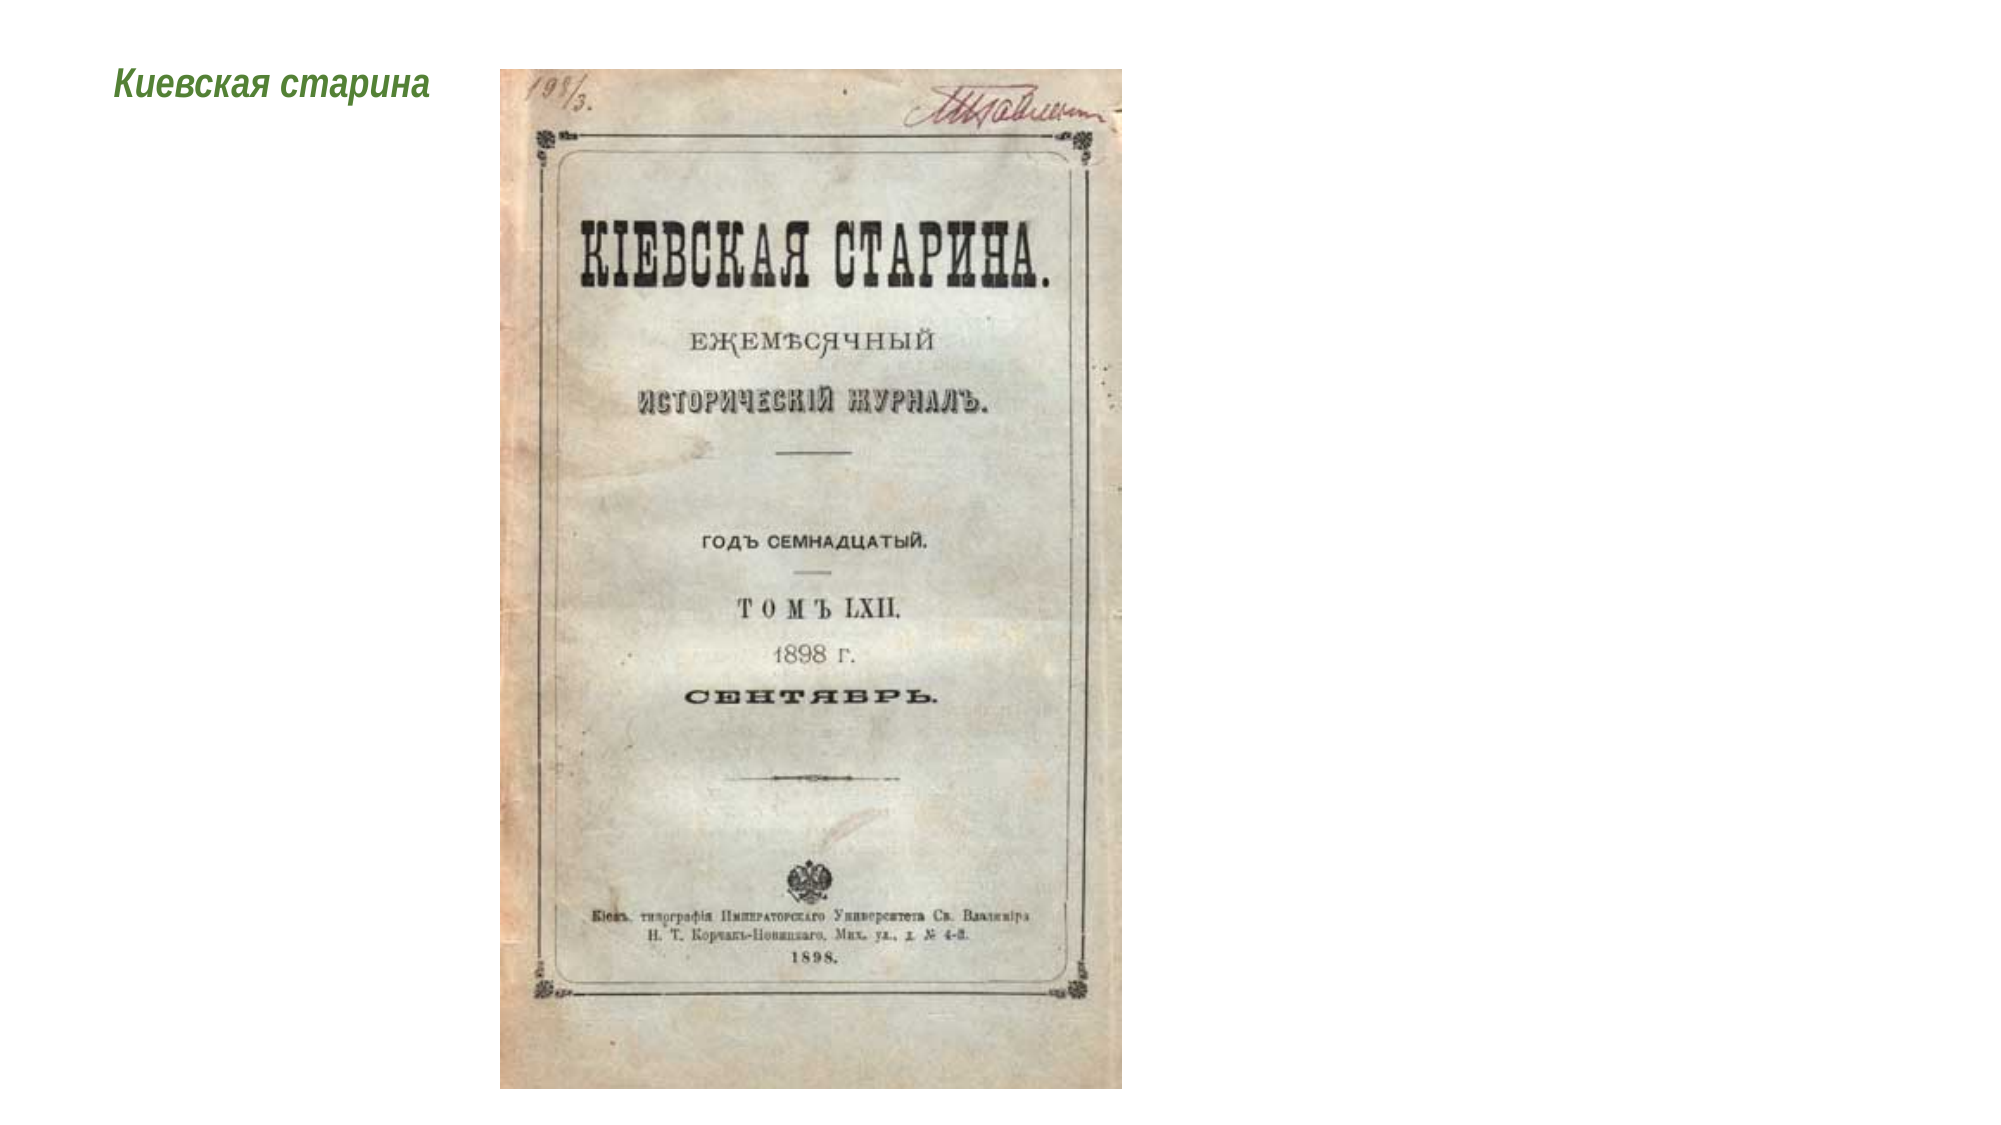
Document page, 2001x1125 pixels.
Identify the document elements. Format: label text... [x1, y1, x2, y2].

text_box Киевская старина [98, 47, 849, 114]
picture [500, 69, 1122, 1089]
